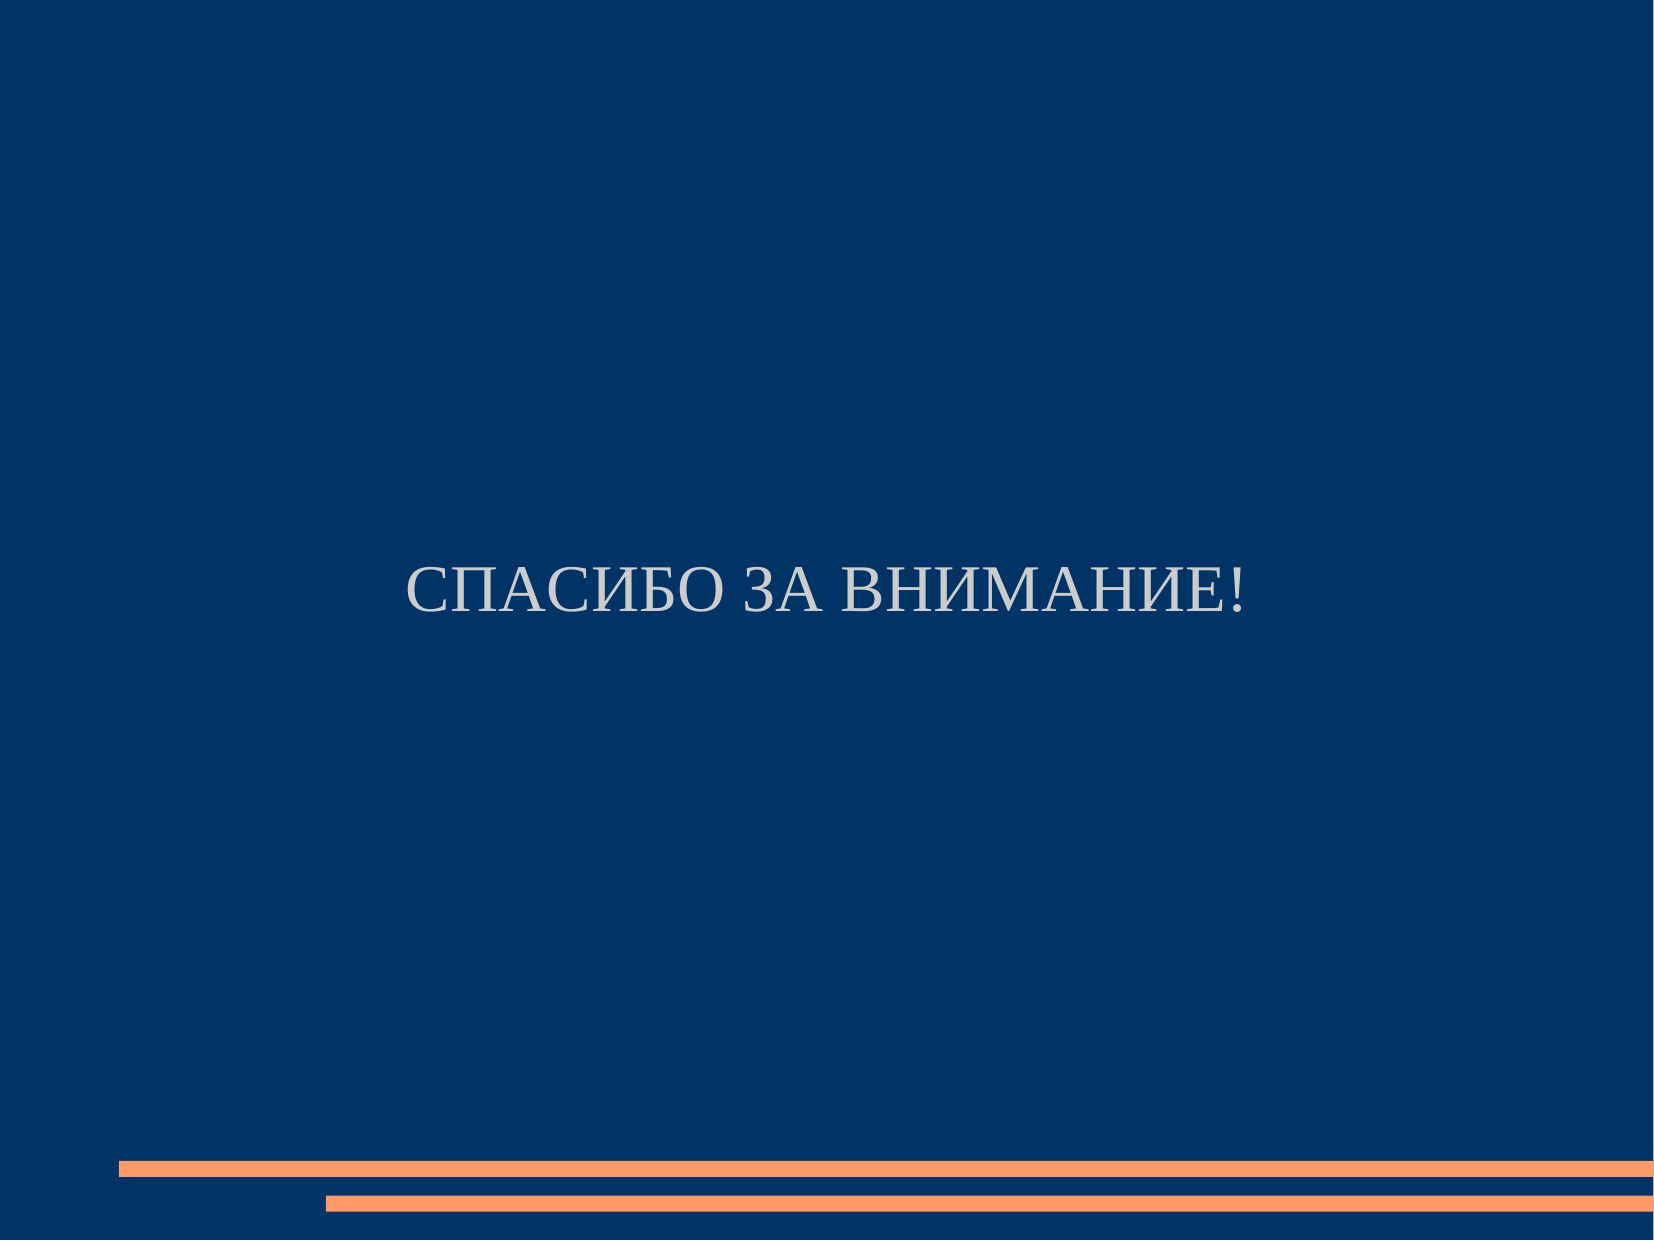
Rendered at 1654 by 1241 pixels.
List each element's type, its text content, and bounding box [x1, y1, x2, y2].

subtitle СПАСИБО ЗА ВНИМАНИЕ! [121, 53, 1534, 1125]
